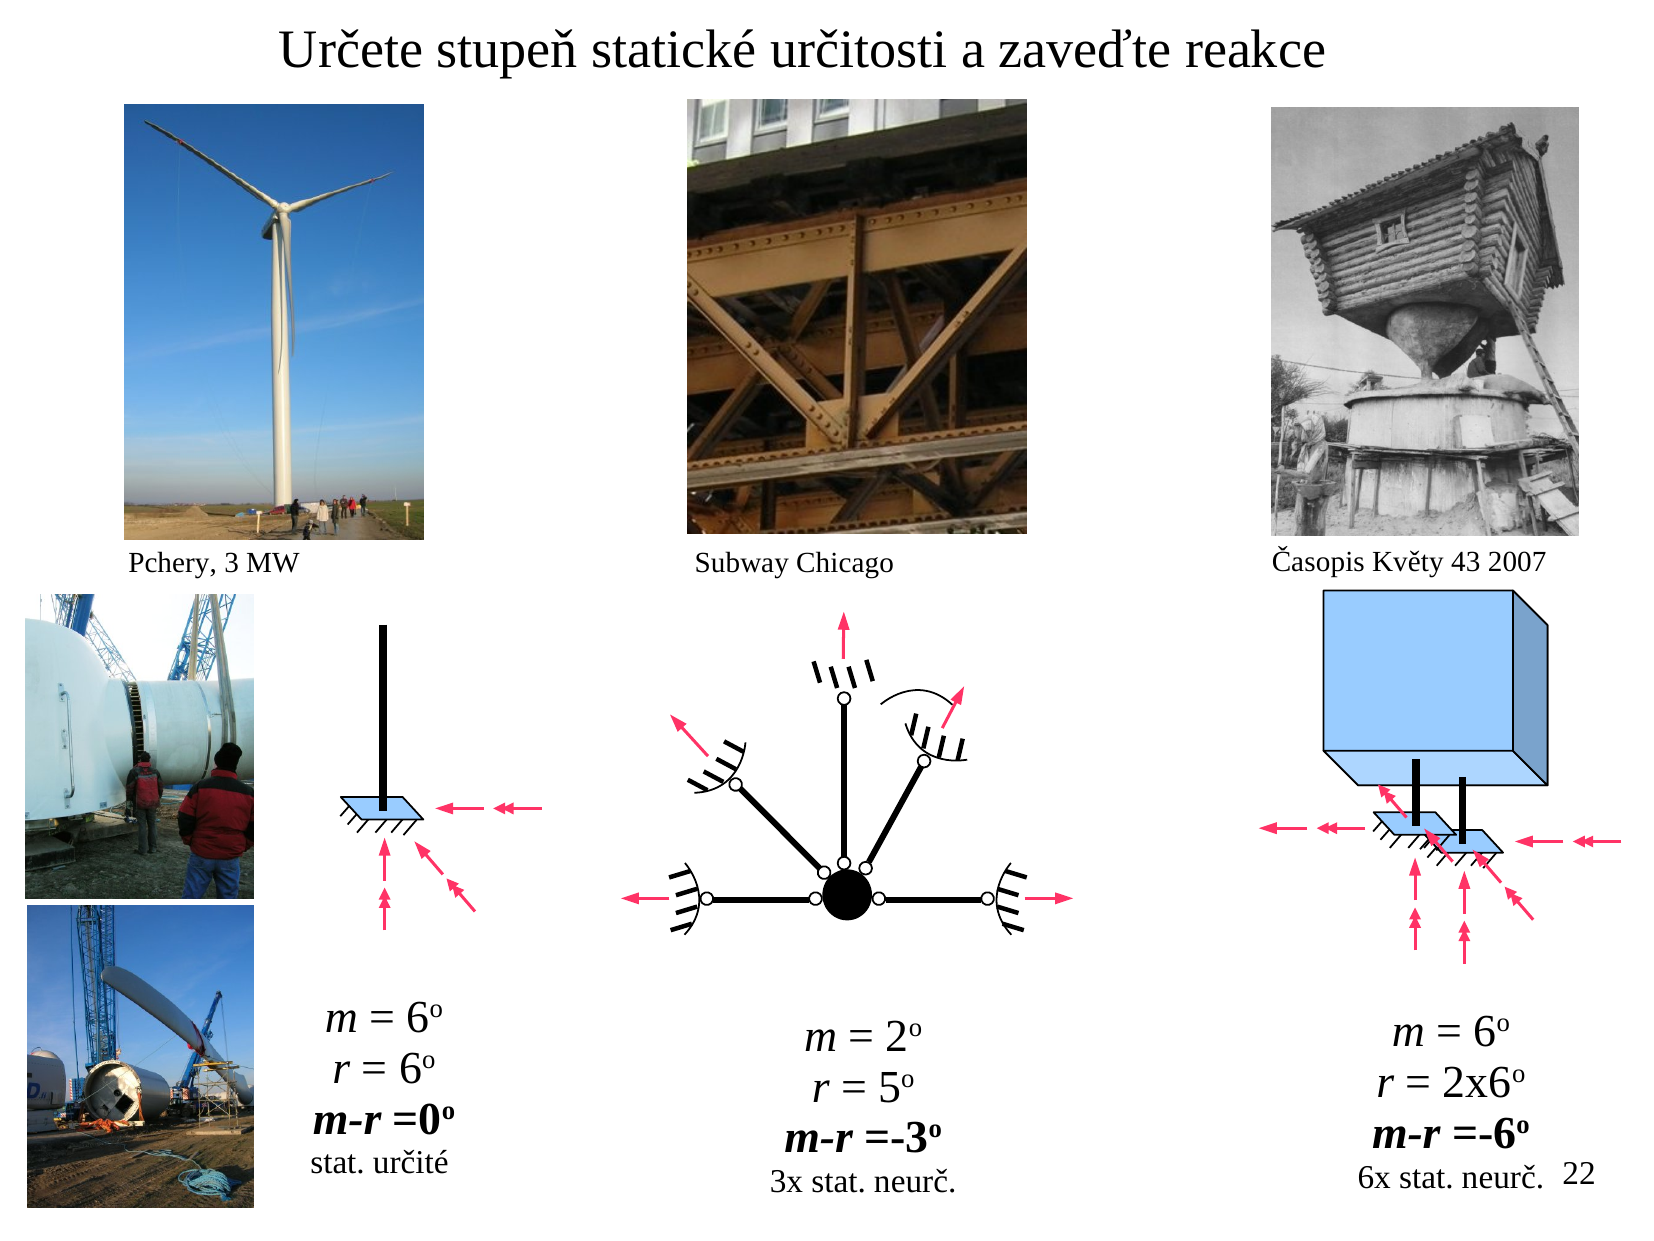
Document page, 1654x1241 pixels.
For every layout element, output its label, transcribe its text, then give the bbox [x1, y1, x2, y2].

text_box Časopis Květy 43 2007 [1257, 537, 1572, 589]
text_box [823, 870, 872, 920]
text_box [1323, 590, 1548, 786]
text_box Subway Chicago [679, 538, 995, 590]
title Určete stupeň statické určitosti a zaveďte reakce [59, 7, 1548, 93]
picture [687, 99, 1027, 534]
text_box m = 6o r = 6o m-r =0o stat. určité [273, 984, 495, 1211]
picture [27, 905, 254, 1208]
text_box m = 6o r = 2x6o m-r =-6o 6x stat. neurč. [1340, 998, 1562, 1225]
picture [25, 594, 254, 899]
text_box [1373, 812, 1504, 853]
text_box m = 2o r = 5o m-r =-3o 3x stat. neurč. [752, 1003, 974, 1230]
text_box Pchery, 3 MW [113, 538, 322, 590]
picture [124, 104, 424, 540]
text_box [340, 797, 424, 820]
picture [1271, 107, 1579, 536]
